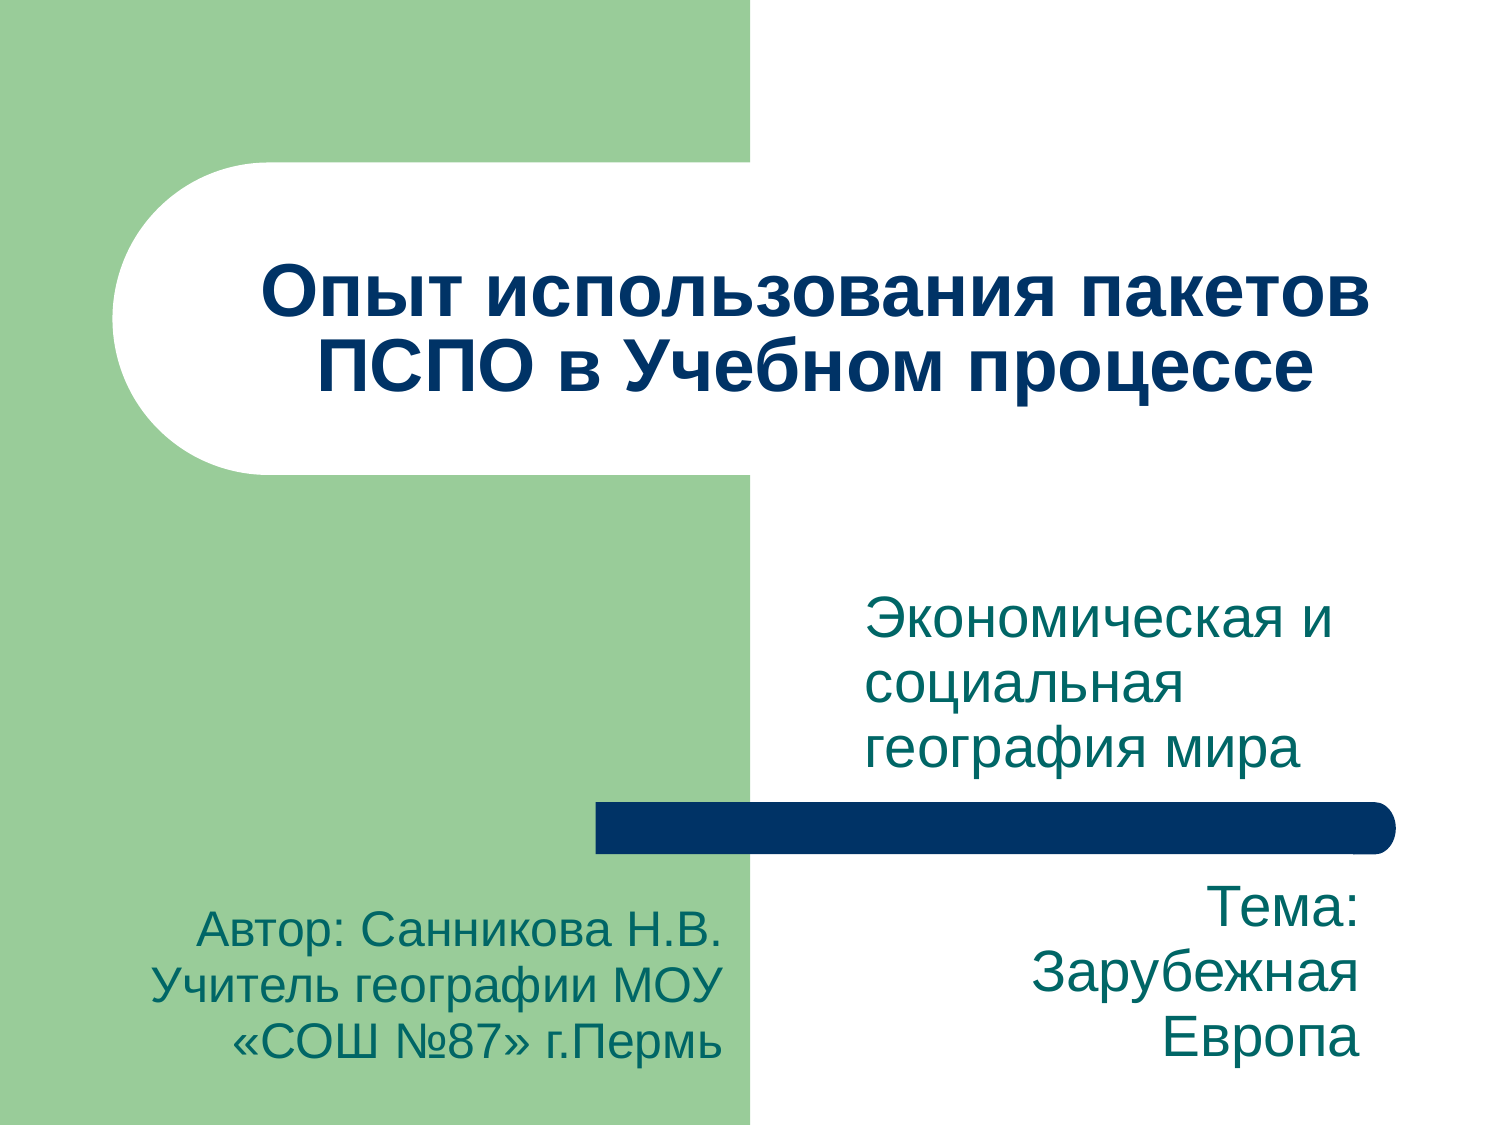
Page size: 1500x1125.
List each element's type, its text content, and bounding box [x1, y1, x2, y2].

text_box Автор: Санникова Н.В. Учитель географии МОУ «СОШ №87» г.Пермь [0, 797, 739, 1077]
title Опыт использования пакетов ПСПО в Учебном процессе [203, 201, 1429, 462]
subtitle Экономическая и социальная география мира Тема: Зарубежная Европа [774, 489, 1375, 1077]
